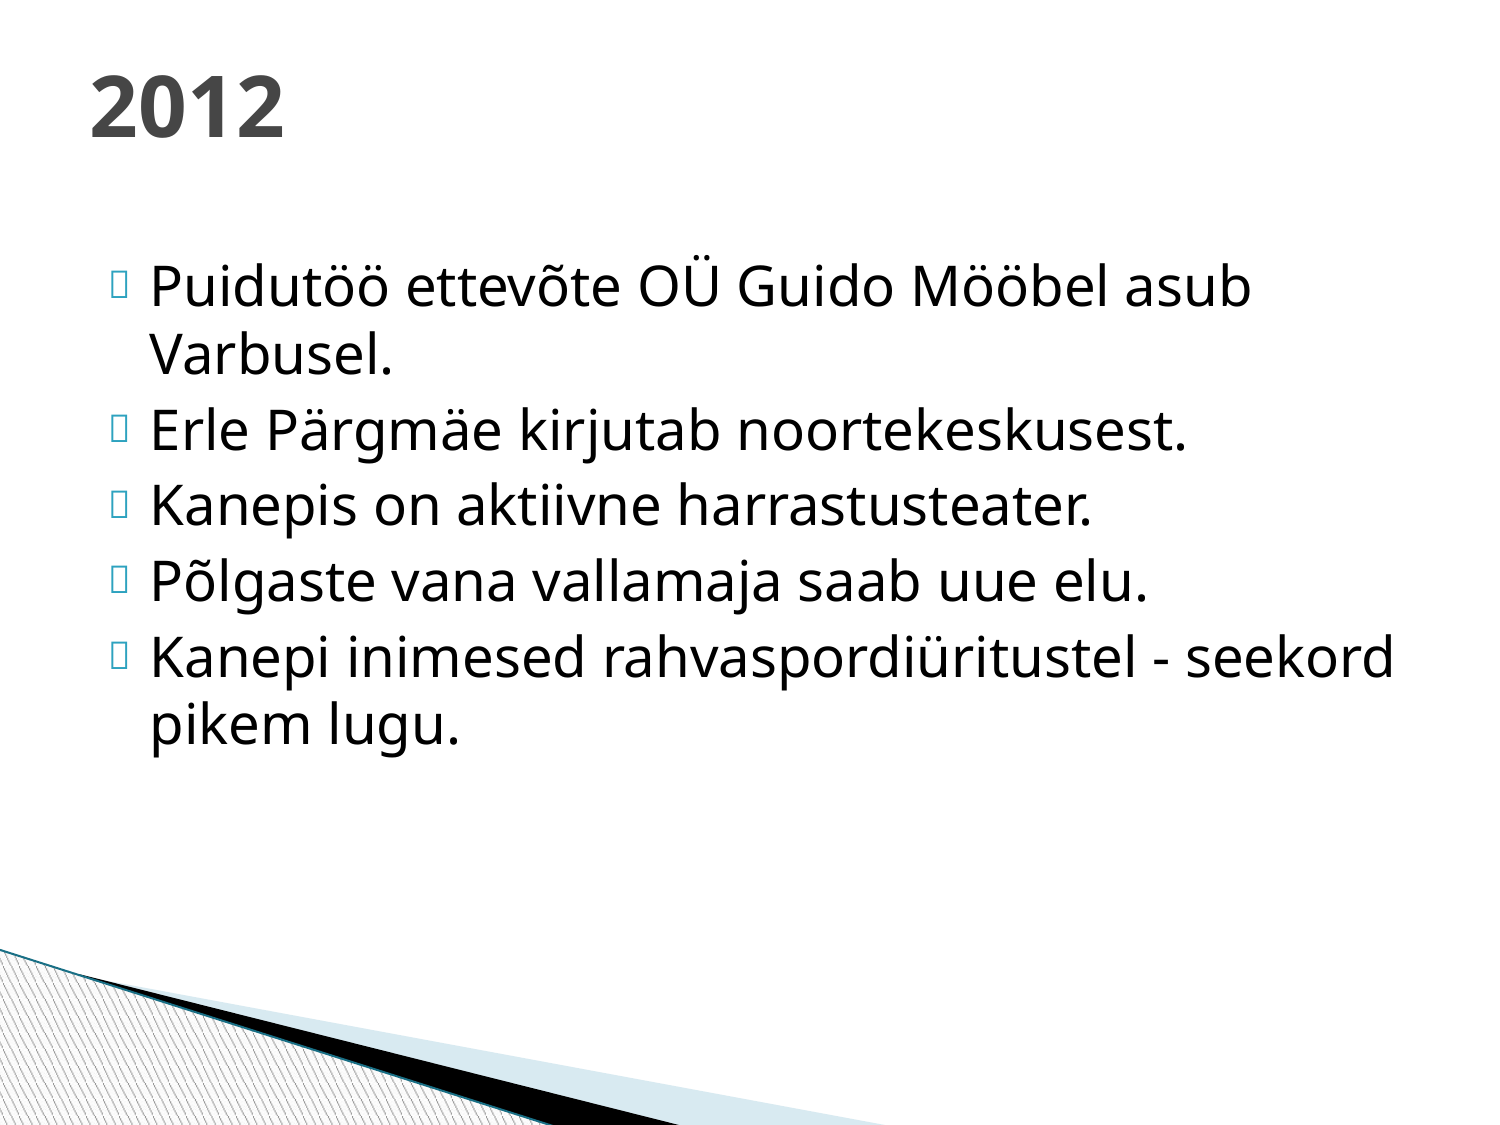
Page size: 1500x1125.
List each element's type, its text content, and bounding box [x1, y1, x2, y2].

picture [0, 952, 543, 1125]
list Puidutöö ettevõte OÜ Guido Mööbel asub Varbusel. Erle Pärgmäe kirjutab noortekeskusest. Kanepis on aktiivne harrastusteater. Põlgaste vana vallamaja saab uue elu. Kanepi inimesed rahvaspordiüritustel - seekord pikem lugu. [75, 243, 1425, 986]
title 2012 [75, 45, 1425, 233]
